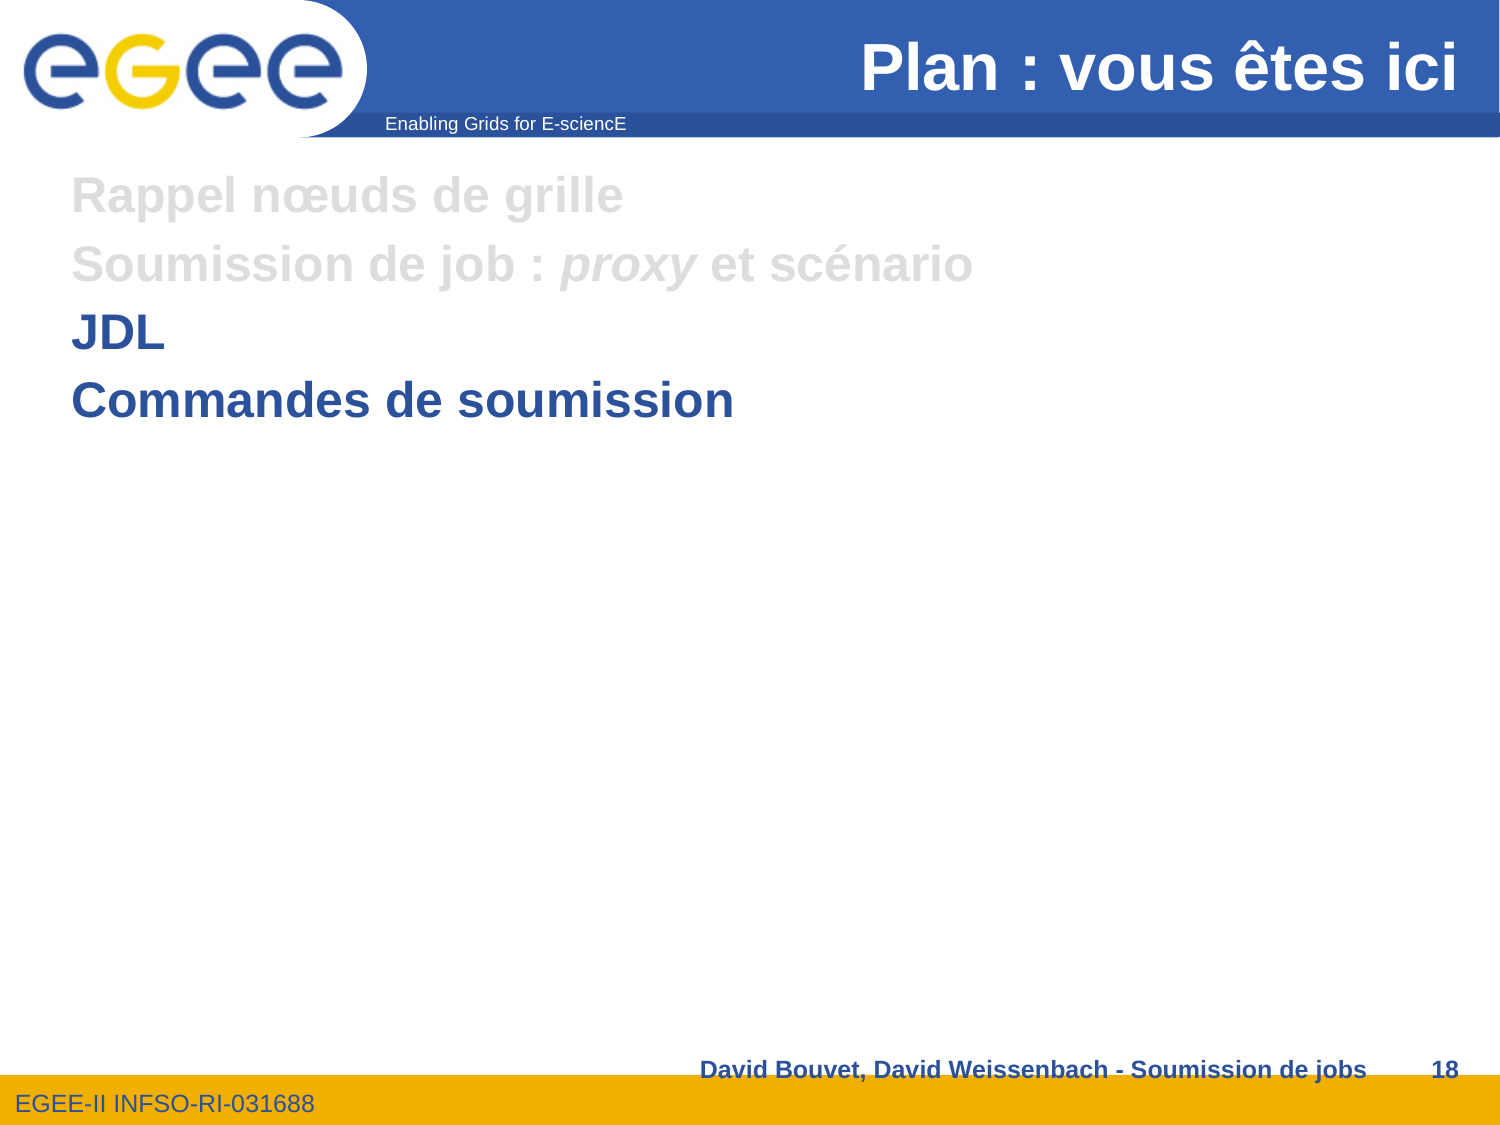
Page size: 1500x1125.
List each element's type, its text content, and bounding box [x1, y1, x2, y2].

list Rappel nœuds de grille Soumission de job : proxy et scénario JDL Commandes de soumission [56, 159, 1466, 1051]
picture [18, 30, 349, 112]
title Plan : vous êtes ici [369, 9, 1475, 126]
